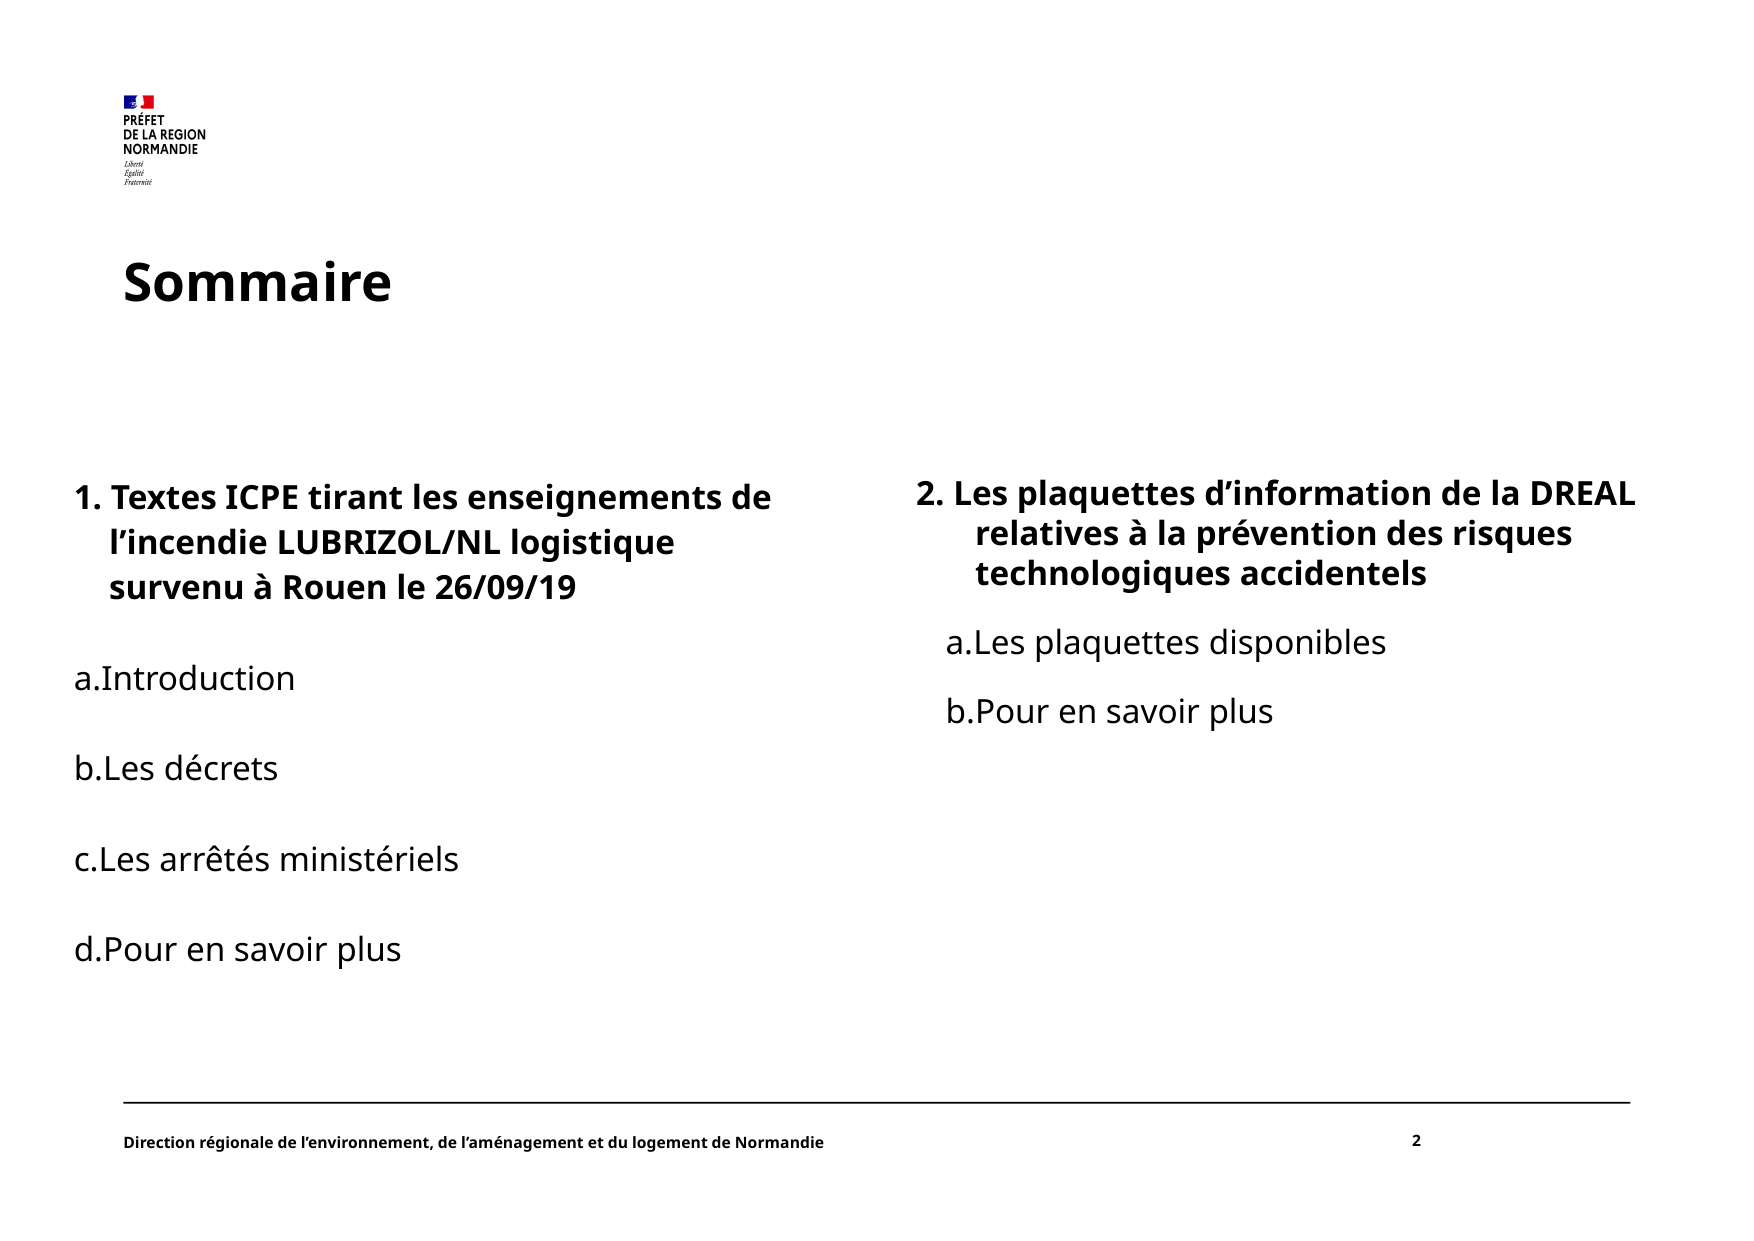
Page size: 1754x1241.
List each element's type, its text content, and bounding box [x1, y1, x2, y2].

text_box 1. Textes ICPE tirant les enseignements de l’incendie LUBRIZOL/NL logistique survenu à Rouen le 26/09/19 a.Introduction b.Les décrets c.Les arrêtés ministériels d.Pour en savoir plus [59, 466, 821, 927]
picture [113, 82, 216, 198]
slide_number 6 [1179, 1102, 1422, 1181]
list Les plaquettes d’information de la DREAL relatives à la prévention des risques technologiques accidentels Les plaquettes disponibles Pour en savoir plus [916, 472, 1695, 1025]
title Sommaire [123, 255, 1631, 413]
footer Direction régionale de l’environnement, de l’aménagement et du logement de Normandie [123, 1102, 1179, 1181]
